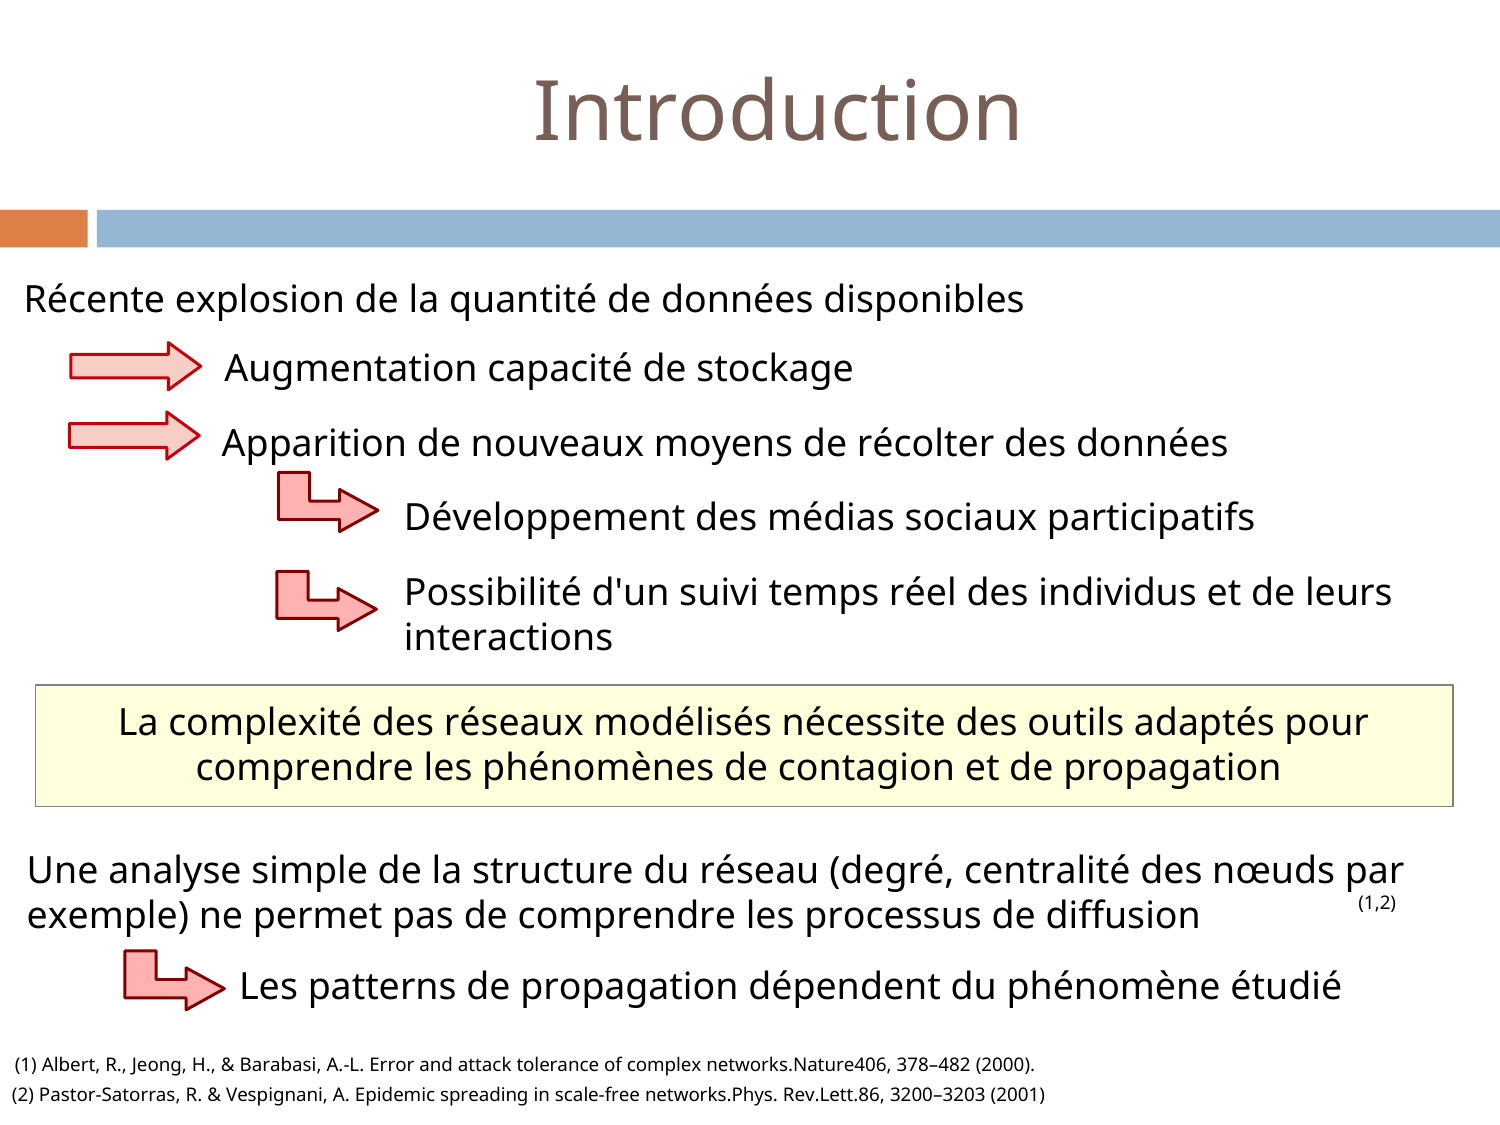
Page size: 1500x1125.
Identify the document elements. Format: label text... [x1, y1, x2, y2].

text_box La complexité des réseaux modélisés nécessite des outils adaptés pour comprendre les phénomènes de contagion et de propagation [35, 690, 1453, 795]
text_box Augmentation capacité de stockage [209, 336, 1500, 532]
text_box Introduction [0, 13, 1500, 201]
text_box [35, 795, 1453, 807]
text_box (1) Albert, R., Jeong, H., & Barabasi, A.-L. Error and attack tolerance of complex networks.Nature406, 378–482 (2000). [0, 1045, 1471, 1125]
text_box Une analyse simple de la structure du réseau (degré, centralité des nœuds par exemple) ne permet pas de comprendre les processus de diffusion [11, 838, 1500, 989]
text_box [69, 411, 200, 460]
text_box [276, 571, 377, 631]
text_box Possibilité d'un suivi temps réel des individus et de leurs interactions [389, 560, 1441, 666]
text_box Développement des médias sociaux participatifs [389, 485, 1382, 560]
text_box Récente explosion de la quantité de données disponibles [8, 267, 1477, 508]
text_box (1,2) [1343, 883, 1500, 922]
text_box [35, 684, 1453, 690]
text_box (2) Pastor-Satorras, R. & Vespignani, A. Epidemic spreading in scale-free networks.Phys. Rev.Lett.86, 3200–3203 (2001) [0, 1074, 1158, 1113]
text_box Les patterns de propagation dépendent du phénomène étudié [224, 954, 1500, 1060]
text_box [70, 342, 201, 390]
text_box [124, 950, 225, 1010]
text_box [278, 472, 379, 532]
text_box Apparition de nouveaux moyens de récolter des données [206, 411, 1394, 562]
